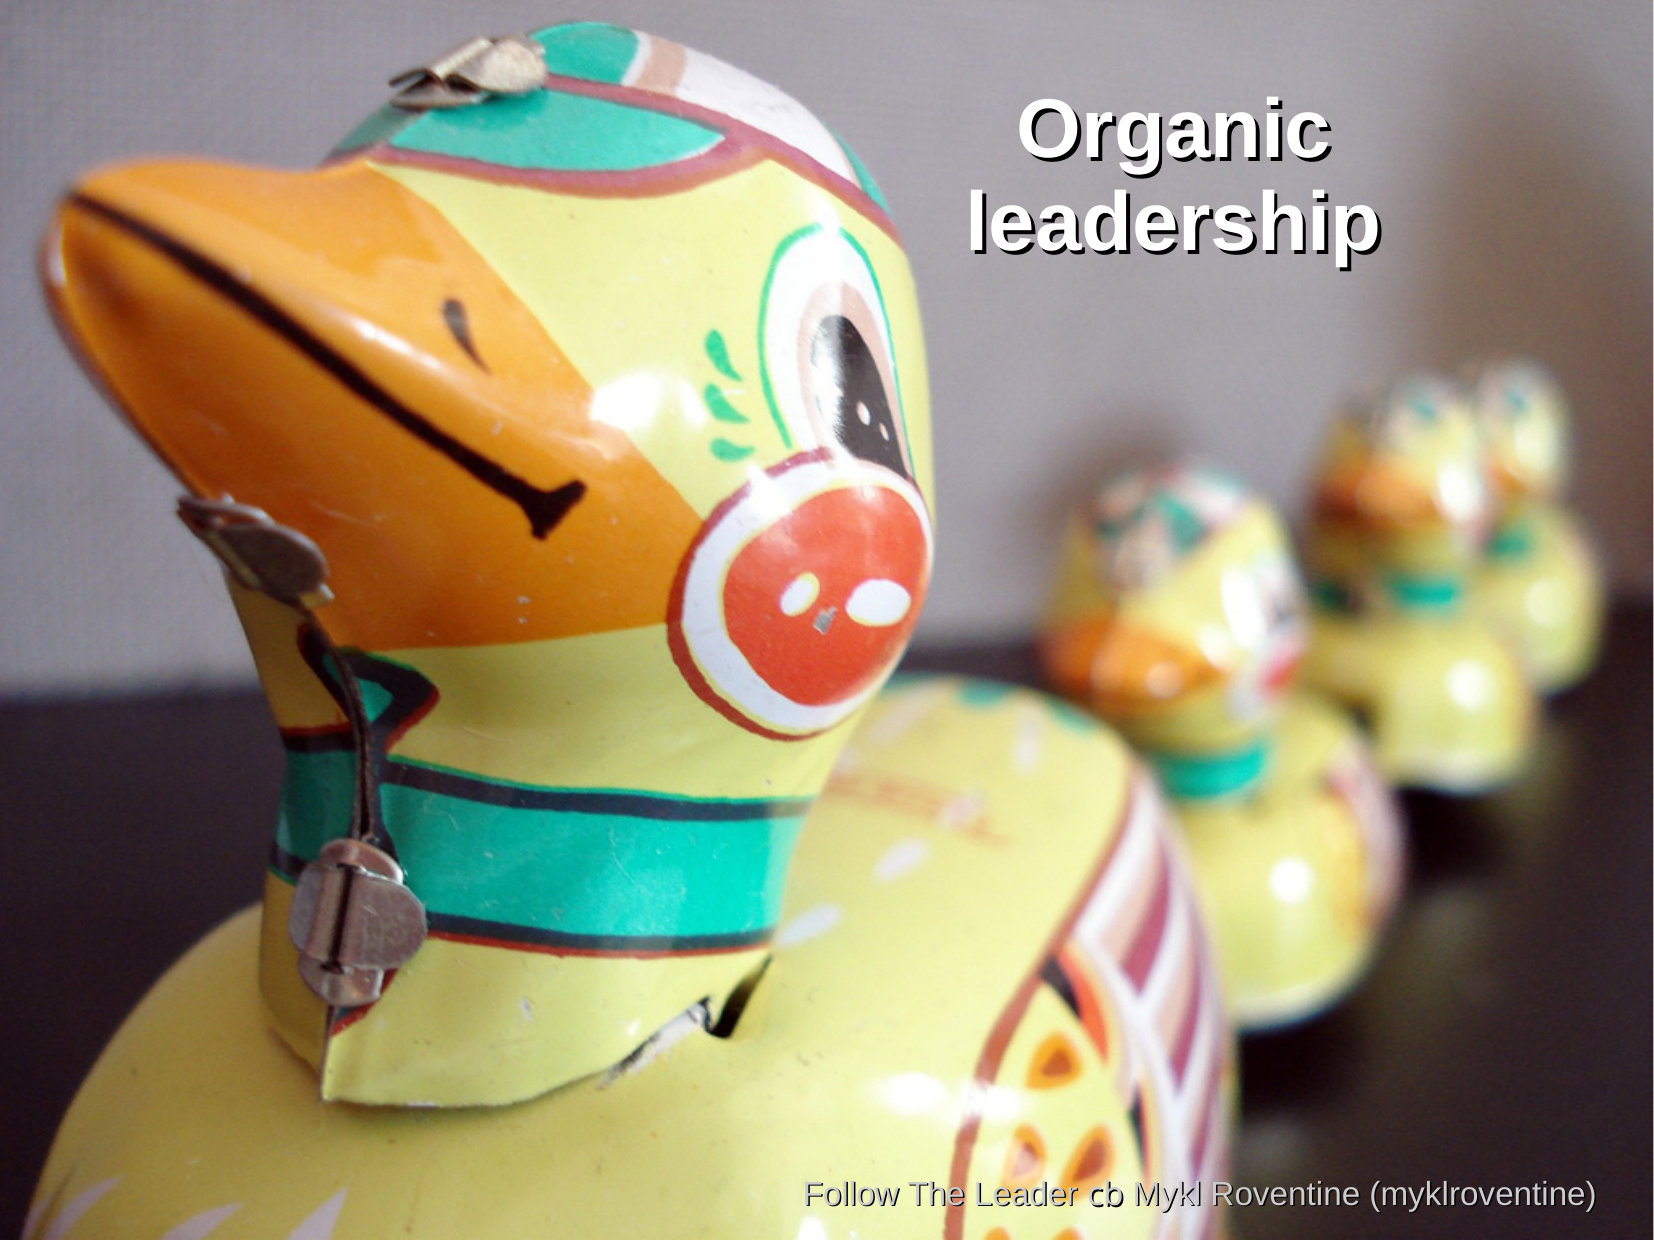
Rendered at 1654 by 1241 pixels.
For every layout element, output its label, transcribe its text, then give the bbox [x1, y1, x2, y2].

text_box Follow The Leader cb Mykl Roventine (myklroventine) [262, 1162, 1613, 1215]
text_box Organic leadership [825, 75, 1524, 276]
picture [0, 0, 1654, 1240]
